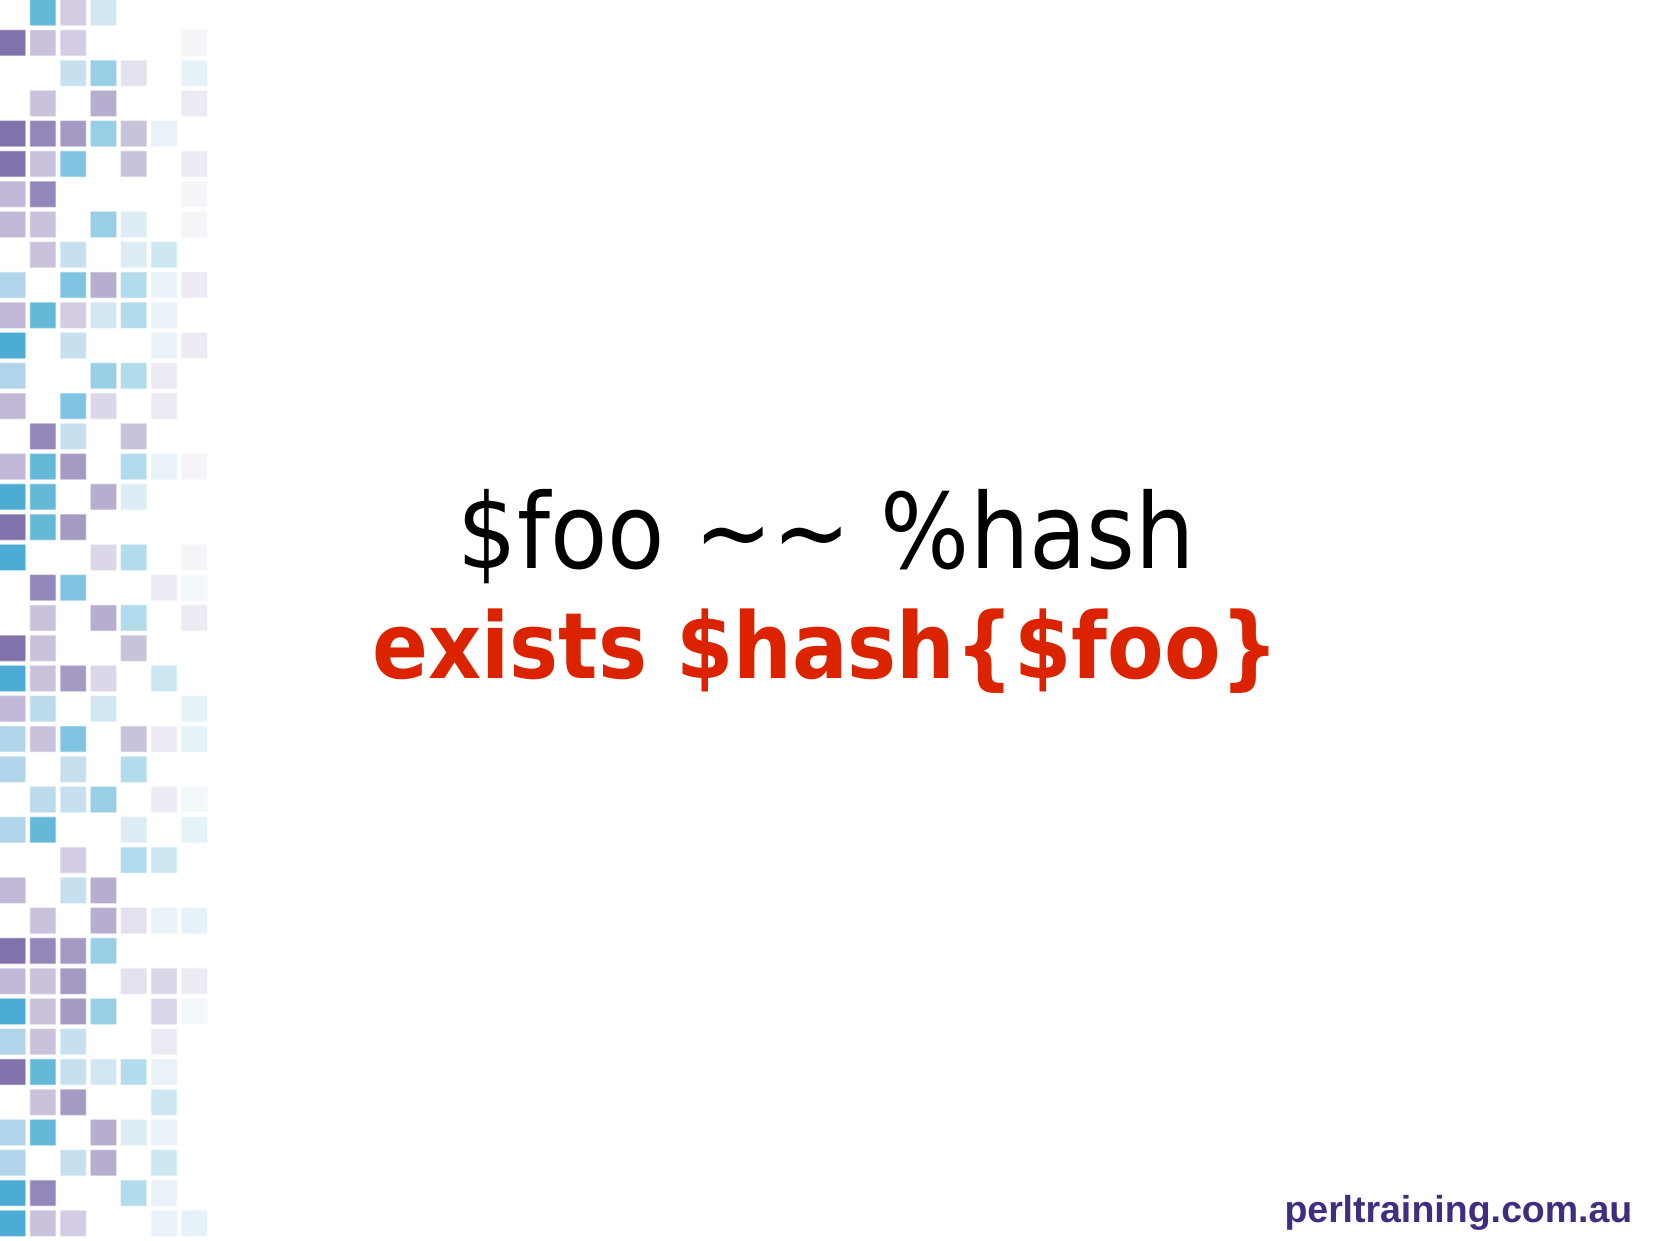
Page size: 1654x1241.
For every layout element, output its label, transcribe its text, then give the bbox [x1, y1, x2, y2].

title $foo ~~ %hash exists $hash{$foo} [82, 49, 1571, 1123]
picture [0, 0, 212, 1241]
